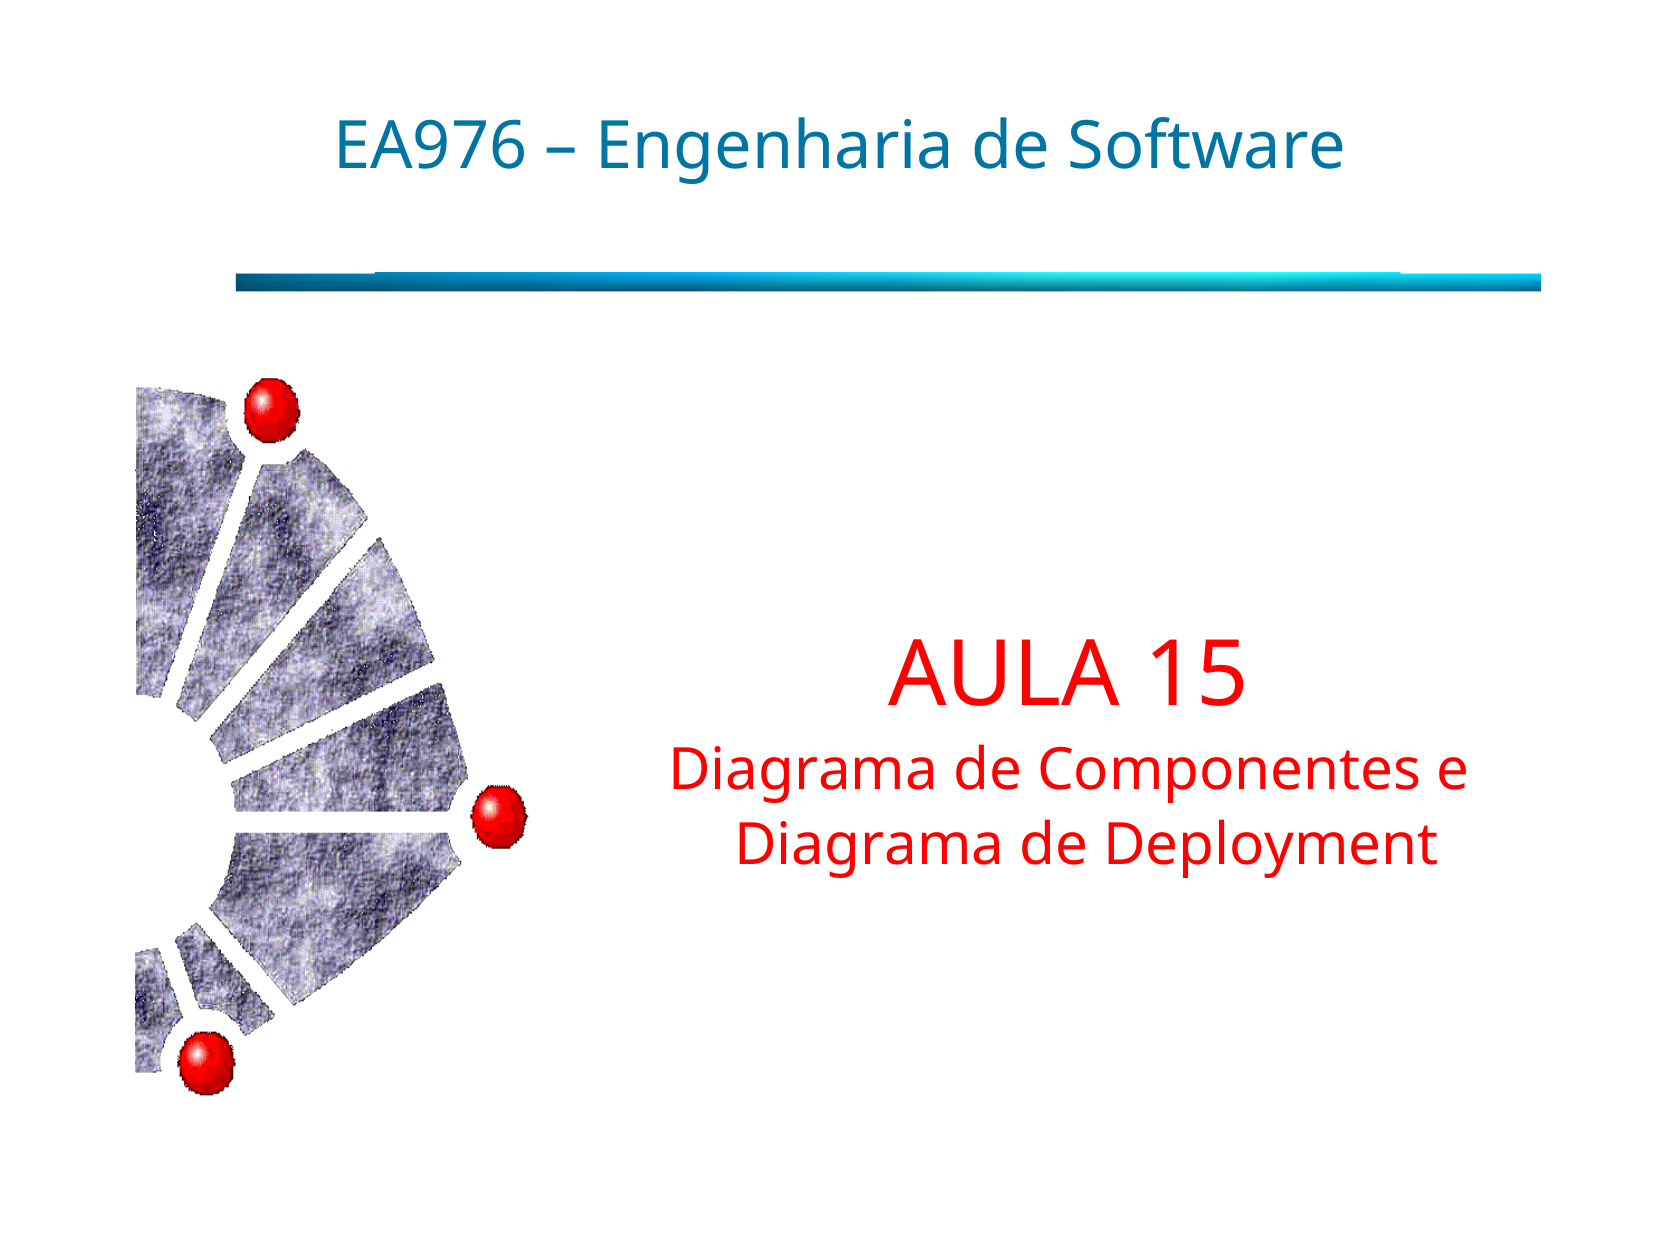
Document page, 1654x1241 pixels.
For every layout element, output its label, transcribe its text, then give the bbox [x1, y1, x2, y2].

picture [125, 272, 1654, 295]
subtitle AULA 15 Diagrama de Componentes e Diagrama de Deployment [561, 308, 1541, 1182]
chart [135, 324, 562, 1112]
title EA976 – Engenharia de Software [61, 35, 1620, 250]
